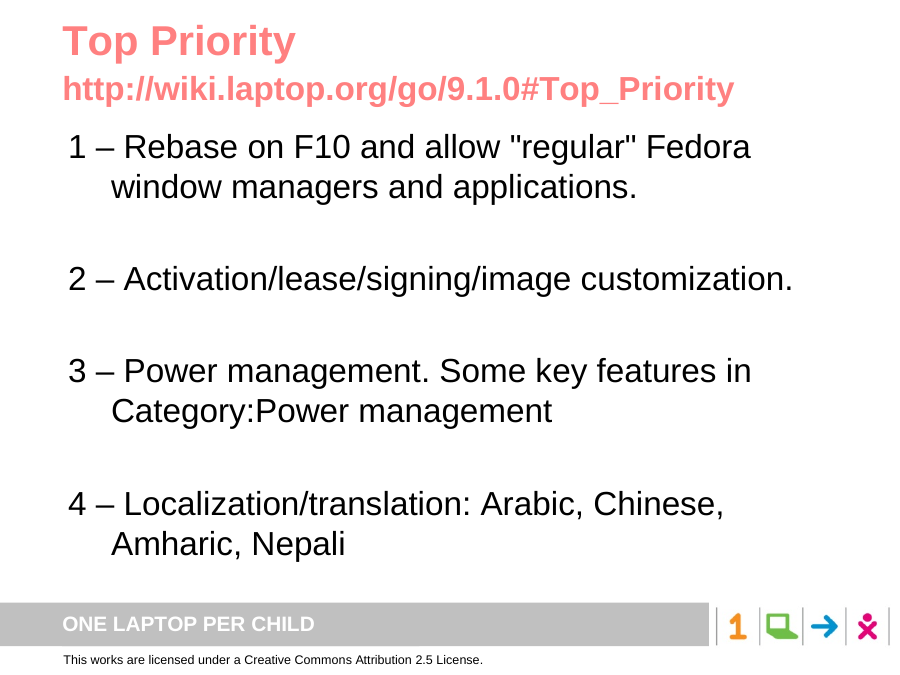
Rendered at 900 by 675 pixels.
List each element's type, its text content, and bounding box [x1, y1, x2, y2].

text_box 1 – Rebase on F10 and allow "regular" Fedora window managers and applications. 2 – Activation/lease/signing/image customization. 3 – Power management. Some key features in Category:Power management 4 – Localization/translation: Arabic, Chinese, Amharic, Nepali [62, 125, 850, 548]
picture [709, 598, 898, 655]
text_box Top Priority http://wiki.laptop.org/go/9.1.0#Top_Priority [62, 4, 843, 113]
